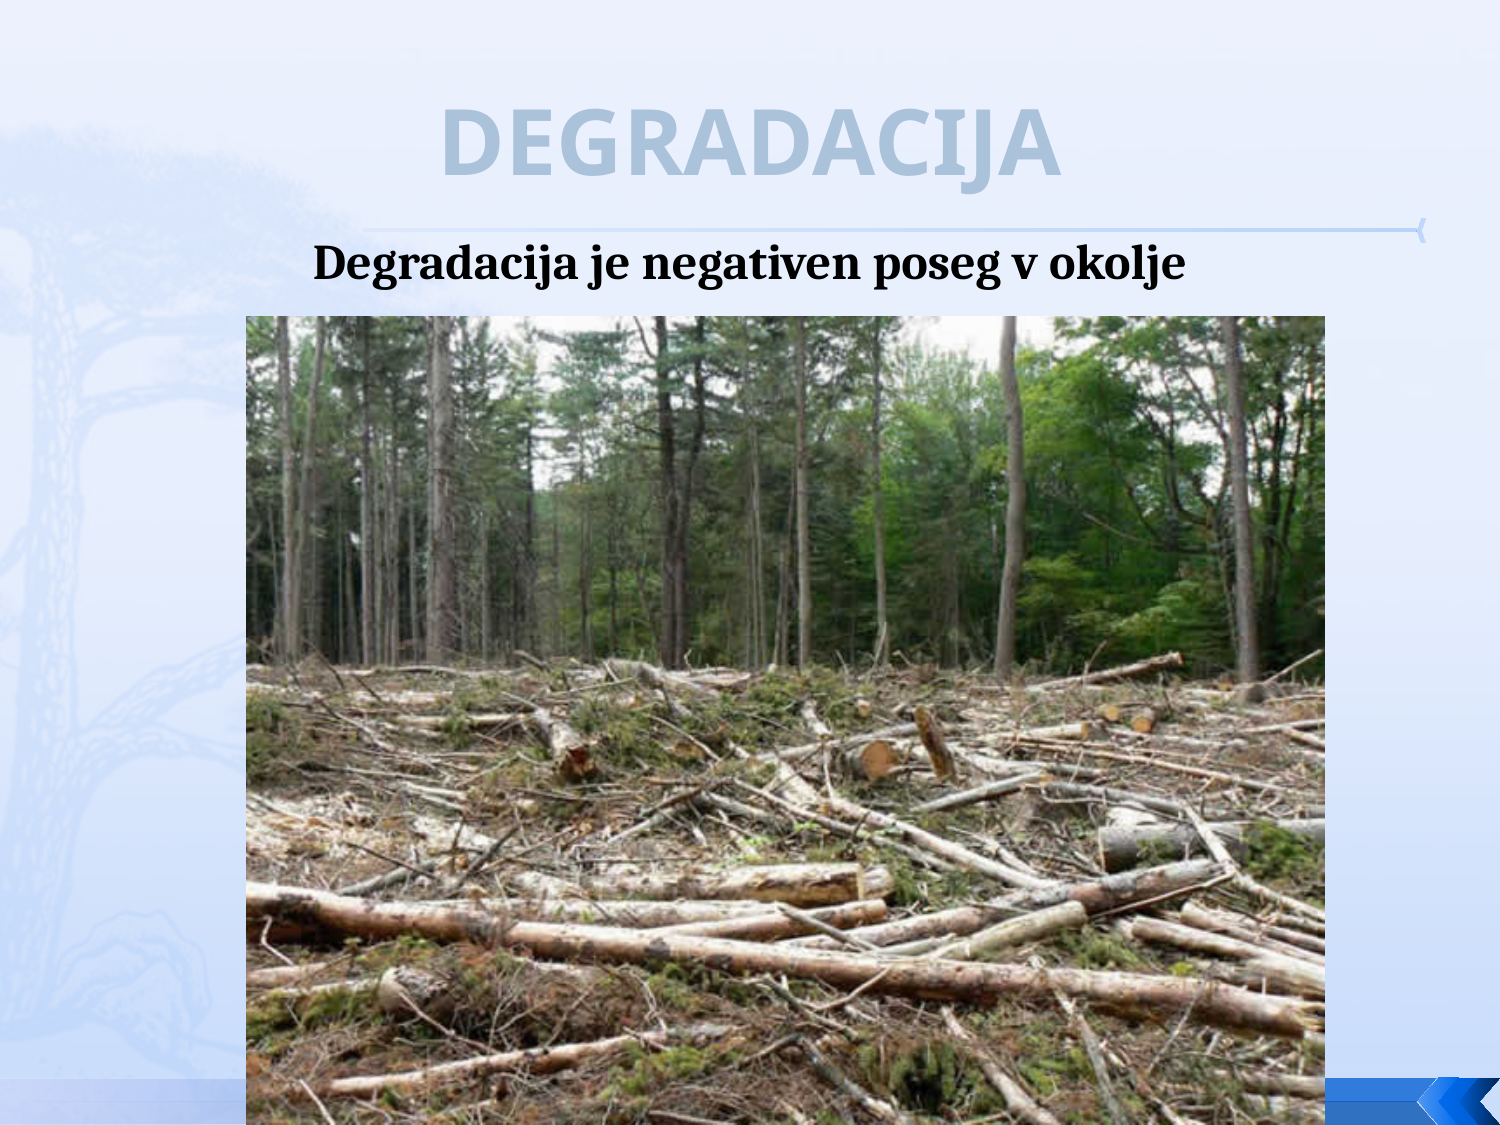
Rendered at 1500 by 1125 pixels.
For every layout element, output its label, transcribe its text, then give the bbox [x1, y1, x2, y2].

text_box Degradacija je negativen poseg v okolje [0, 222, 1500, 298]
picture [246, 316, 1325, 1125]
title DEGRADACIJA [75, 45, 1425, 222]
